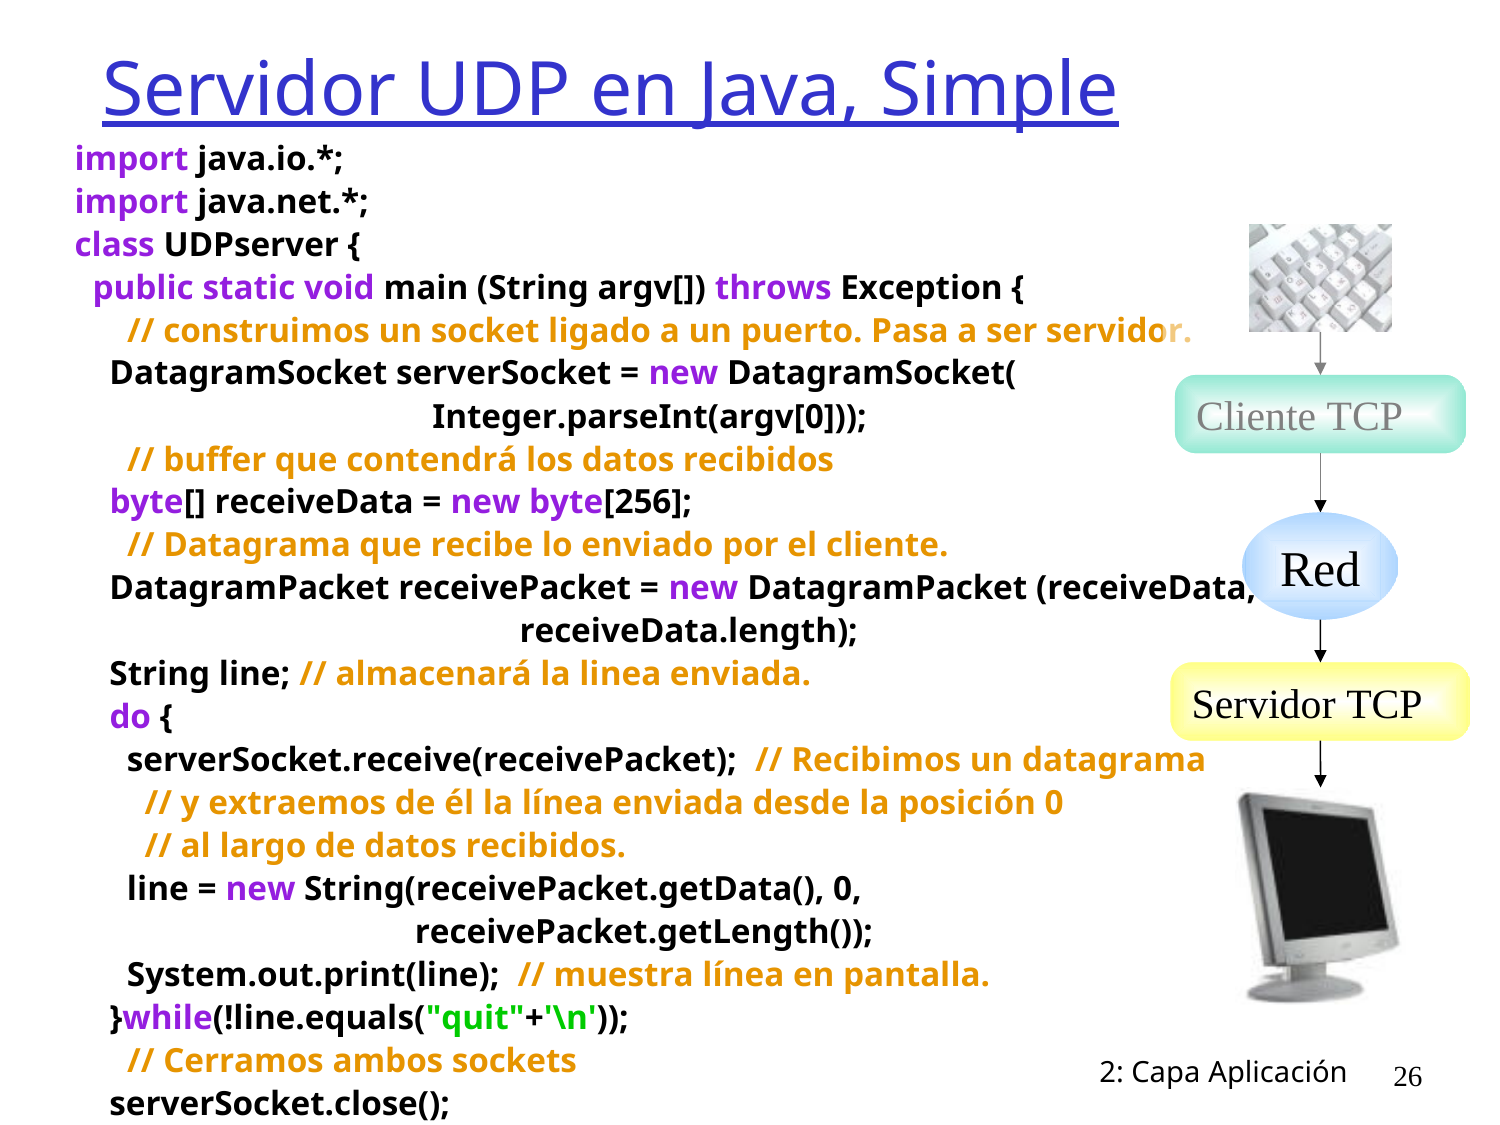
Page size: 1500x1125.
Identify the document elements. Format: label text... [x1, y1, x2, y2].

picture [1235, 787, 1406, 1009]
text_box Red [1242, 512, 1399, 620]
title Servidor UDP en Java, Simple [87, 15, 1463, 158]
text_box [1162, 212, 1476, 501]
text_box Servidor TCP [1170, 662, 1471, 741]
list import java.io.*; import java.net.*; class UDPserver { public static void main (String argv[]) throws Exception { // construimos un socket ligado a un puerto. Pasa a ser servidor. DatagramSocket serverSocket = new DatagramSocket( Integer.parseInt(argv[0])); // buffer que contendrá los datos recibidos byte[] receiveData = new byte[256]; // Datagrama que recibe lo enviado por el cliente. DatagramPacket receivePacket = new DatagramPacket (receiveData, receiveData.length); String line; // almacenará la linea enviada. do { serverSocket.receive(receivePacket); // Recibimos un datagrama // y extraemos de él la línea enviada desde la posición 0 // al largo de datos recibidos. line = new String(receivePacket.getData(), 0, receivePacket.getLength()); System.out.print(line); // muestra línea en pantalla. }while(!line.equals("quit"+'\n')); // Cerramos ambos sockets serverSocket.close(); } } [4, 128, 1380, 1102]
